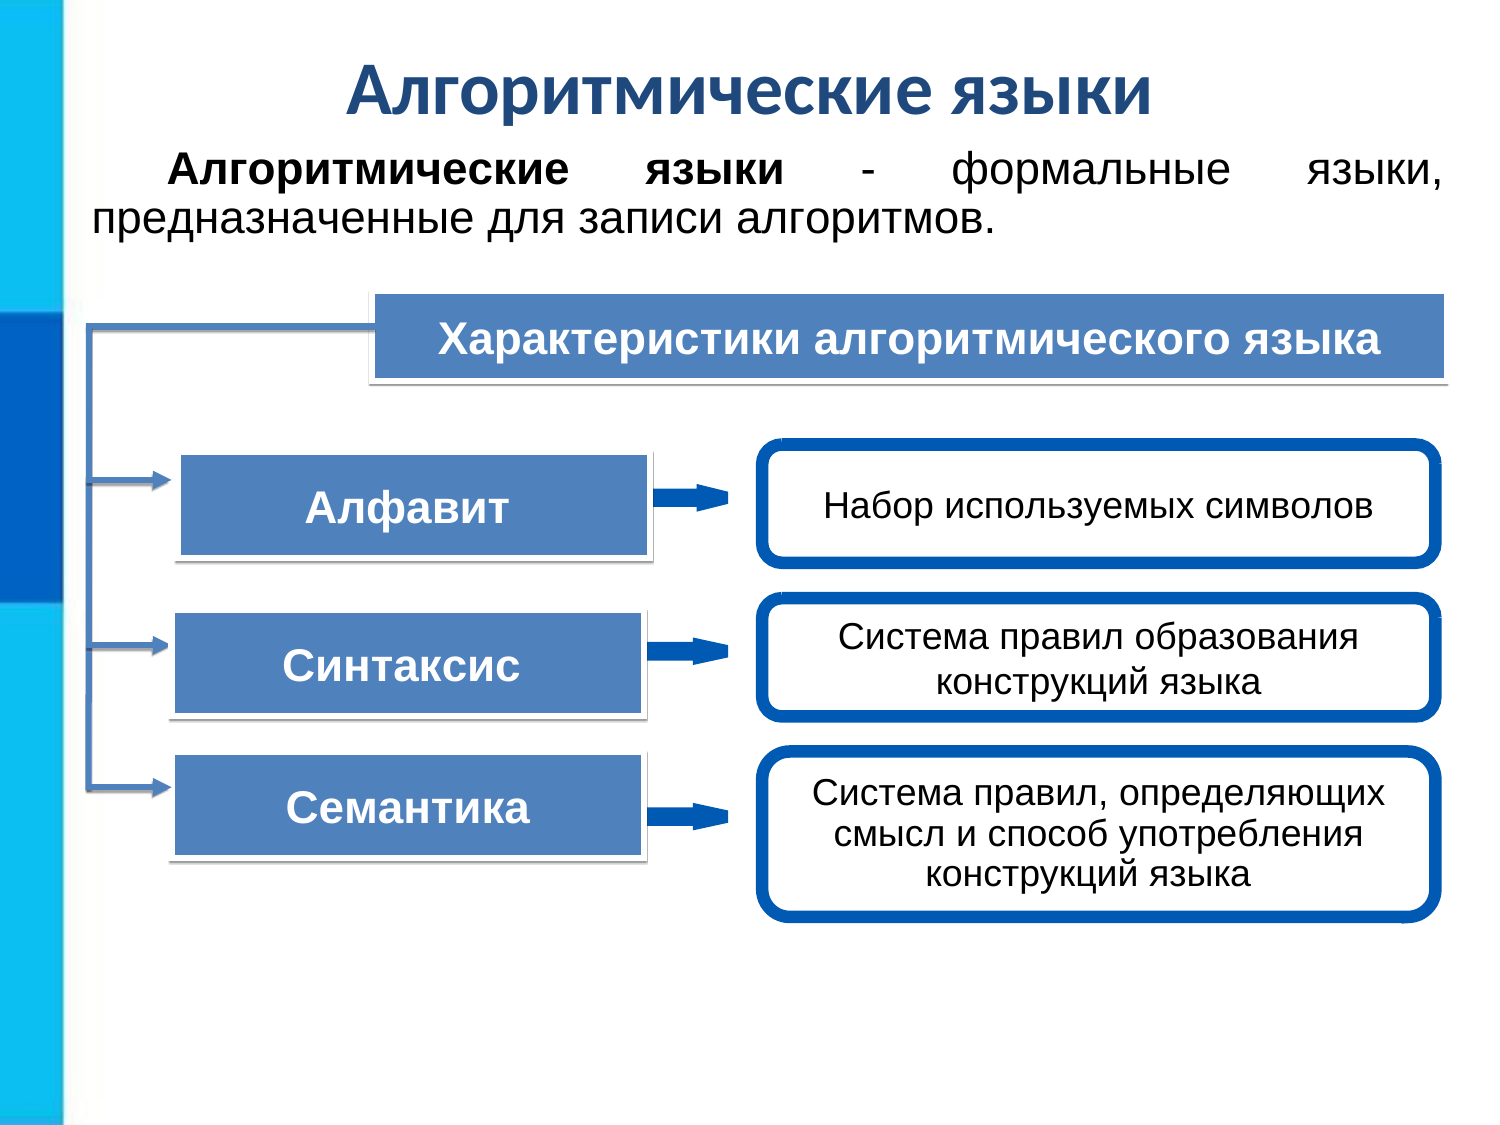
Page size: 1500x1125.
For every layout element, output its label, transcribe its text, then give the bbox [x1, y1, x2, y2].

text_box Синтаксис [171, 609, 644, 717]
text_box Семантика [171, 751, 644, 858]
text_box Система правил образования конструкций языка [762, 598, 1436, 717]
text_box Алгоритмические языки - формальные языки, предназначенные для записи алгоритмов. [76, 137, 1459, 252]
text_box Характеристики алгоритмического языка [372, 290, 1447, 381]
text_box Система правил, определяющих смысл и способ употребления конструкций языка [762, 751, 1436, 917]
picture [0, 0, 1500, 1125]
text_box Набор используемых символов [762, 444, 1436, 563]
text_box Алгоритмические языки [76, 30, 1425, 137]
text_box Алфавит [177, 451, 651, 559]
